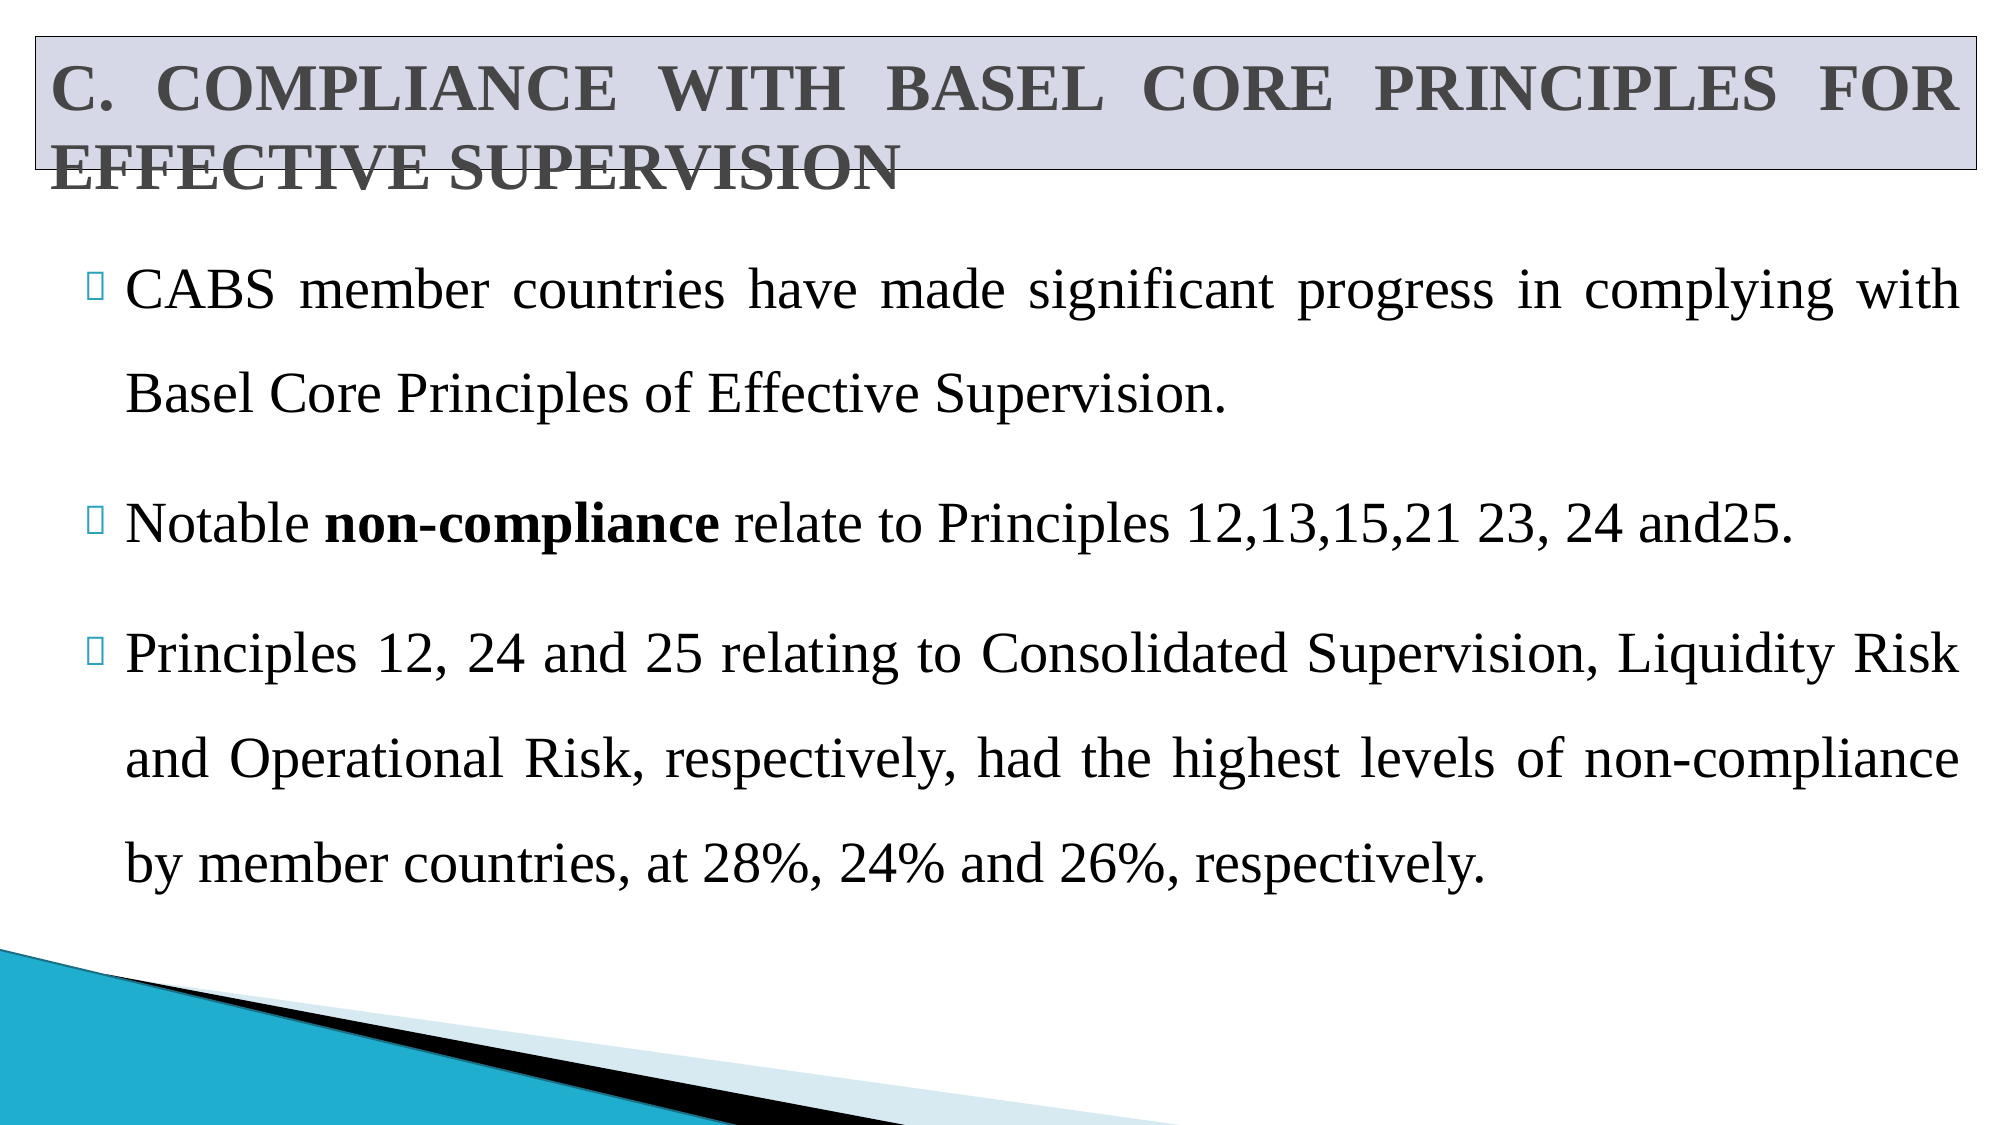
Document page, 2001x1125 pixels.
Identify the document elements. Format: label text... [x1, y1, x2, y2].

list CABS member countries have made significant progress in complying with Basel Core Principles of Effective Supervision. Notable non-compliance relate to Principles 12,13,15,21 23, 24 and25. Principles 12, 24 and 25 relating to Consolidated Supervision, Liquidity Risk and Operational Risk, respectively, had the highest levels of non-compliance by member countries, at 28%, 24% and 26%, respectively. [50, 207, 1977, 1110]
title C. COMPLIANCE WITH BASEL CORE PRINCIPLES FOR EFFECTIVE SUPERVISION [35, 36, 1977, 170]
